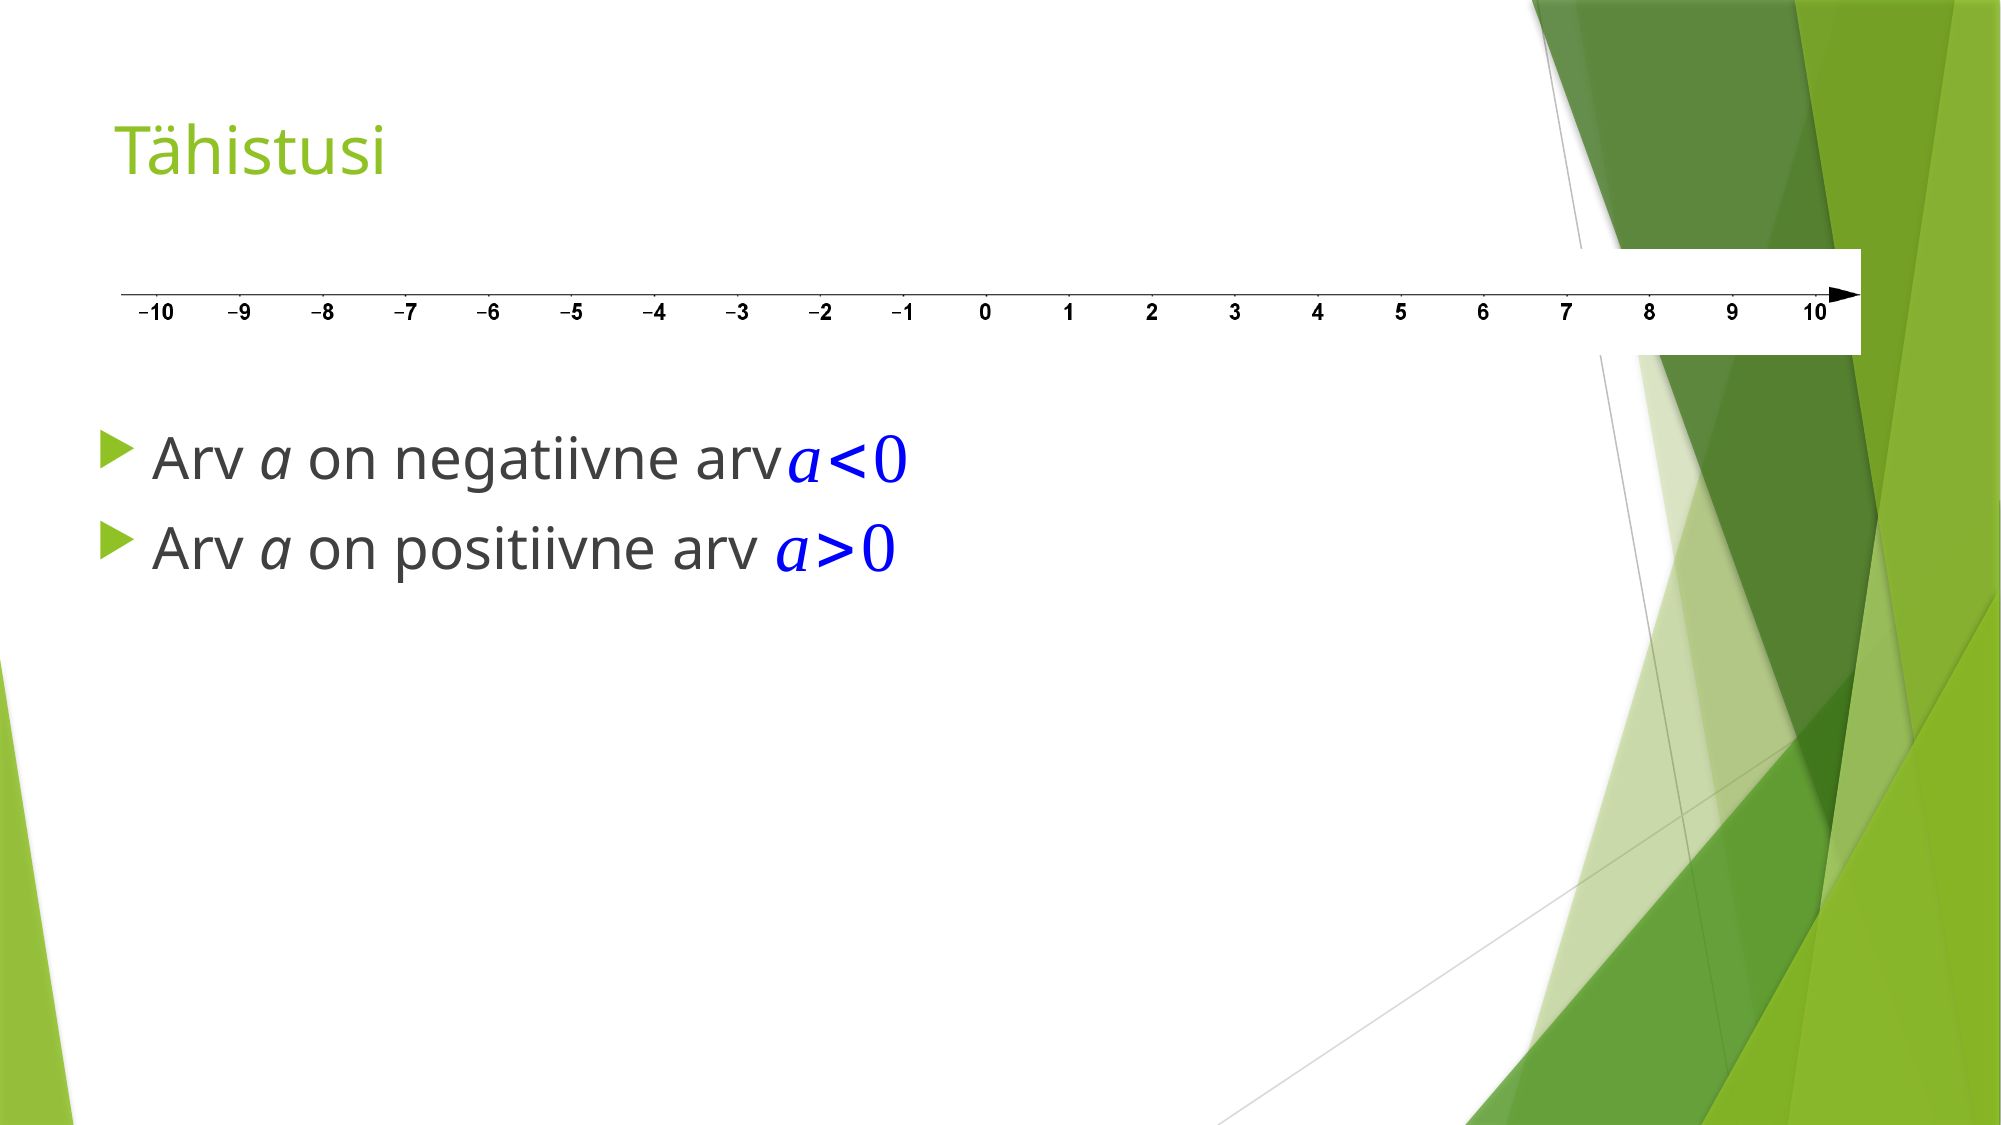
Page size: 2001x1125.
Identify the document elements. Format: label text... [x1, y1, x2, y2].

chart [767, 507, 904, 586]
chart [779, 419, 916, 498]
picture [121, 249, 1861, 355]
list Arv a on negatiivne arv Arv a on positiivne arv [81, 413, 1713, 1063]
title Tähistusi [99, 99, 1613, 237]
